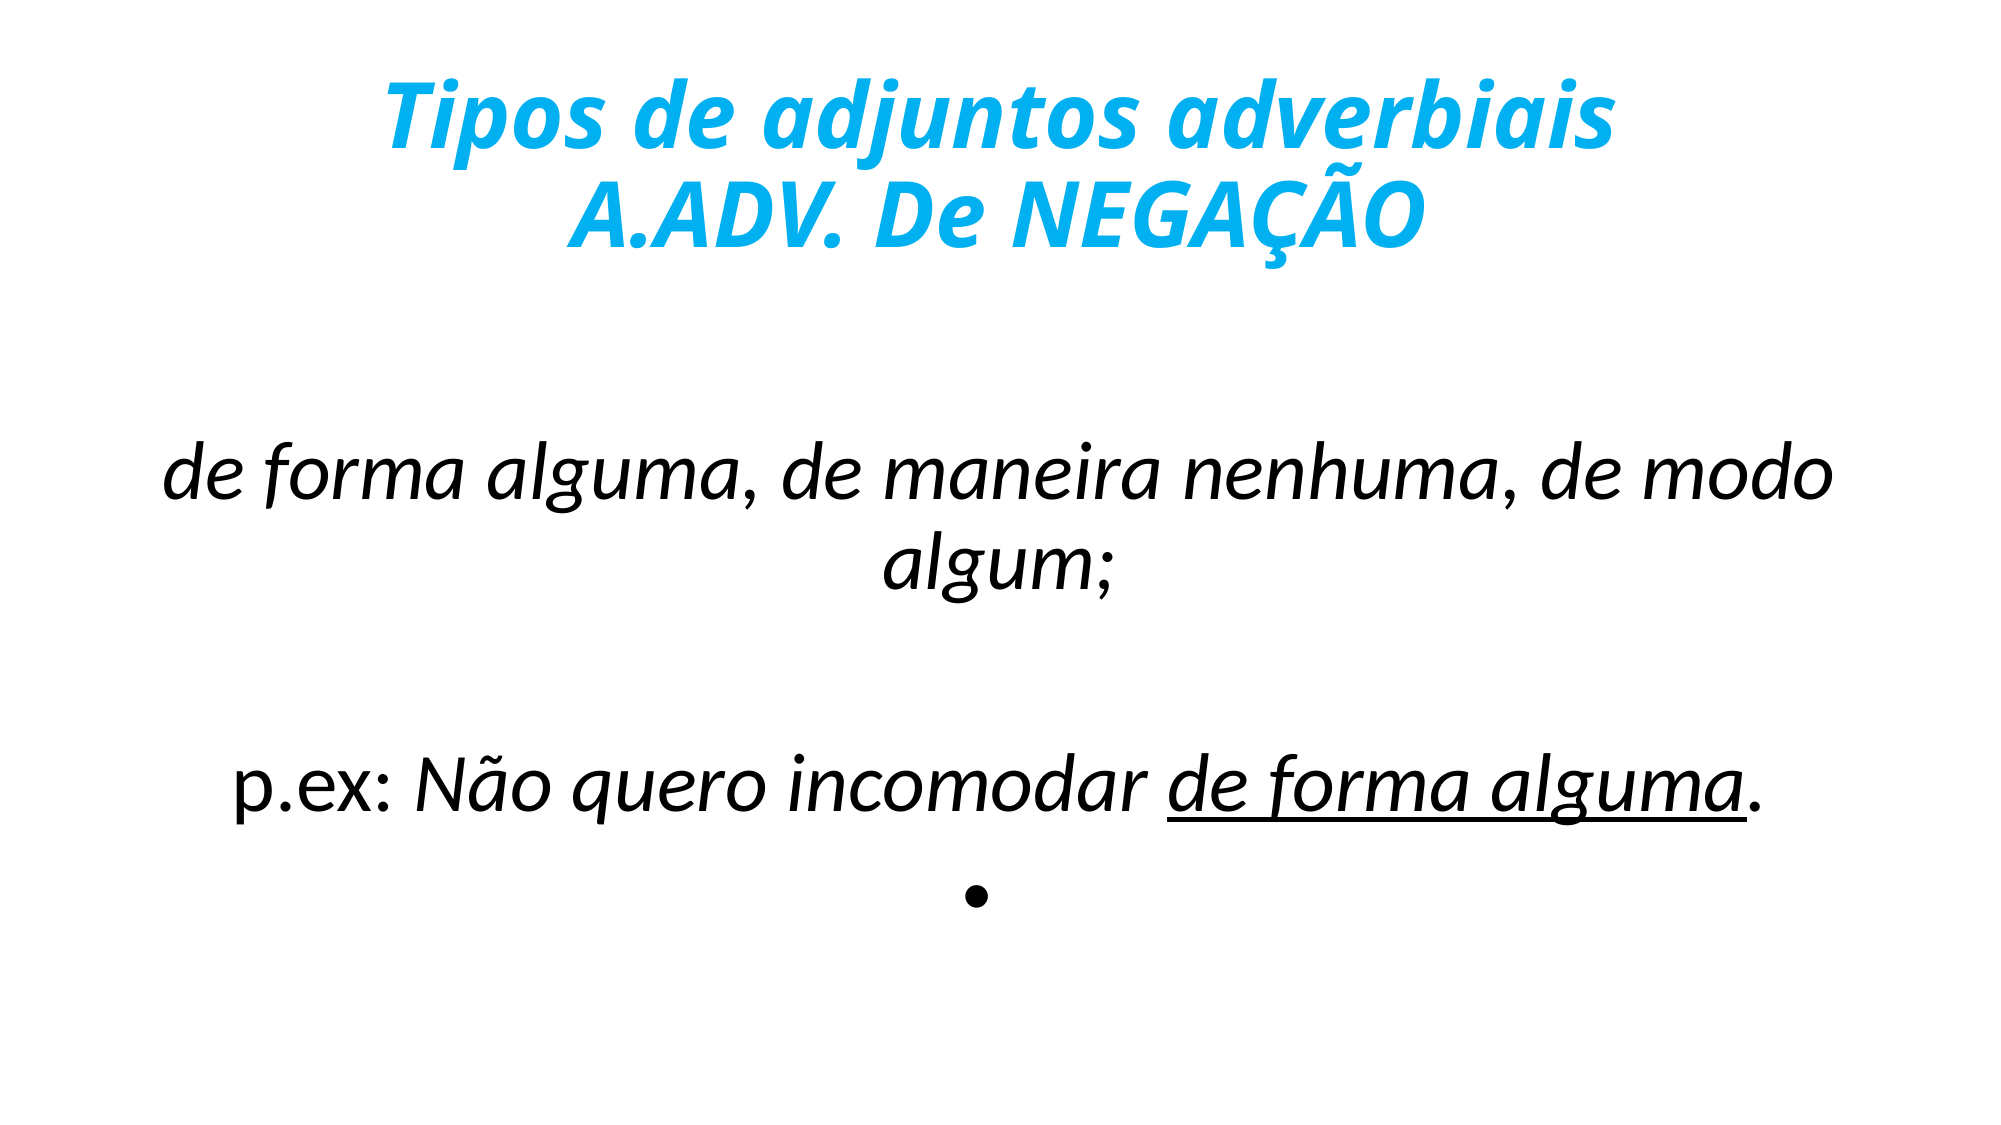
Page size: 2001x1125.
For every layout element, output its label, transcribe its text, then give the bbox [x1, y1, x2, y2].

list de forma alguma, de maneira nenhuma, de modo algum; p.ex: Não quero incomodar de forma alguma. [137, 299, 1863, 1014]
title Tipos de adjuntos adverbiais A.ADV. De NEGAÇÃO [137, 59, 1863, 278]
